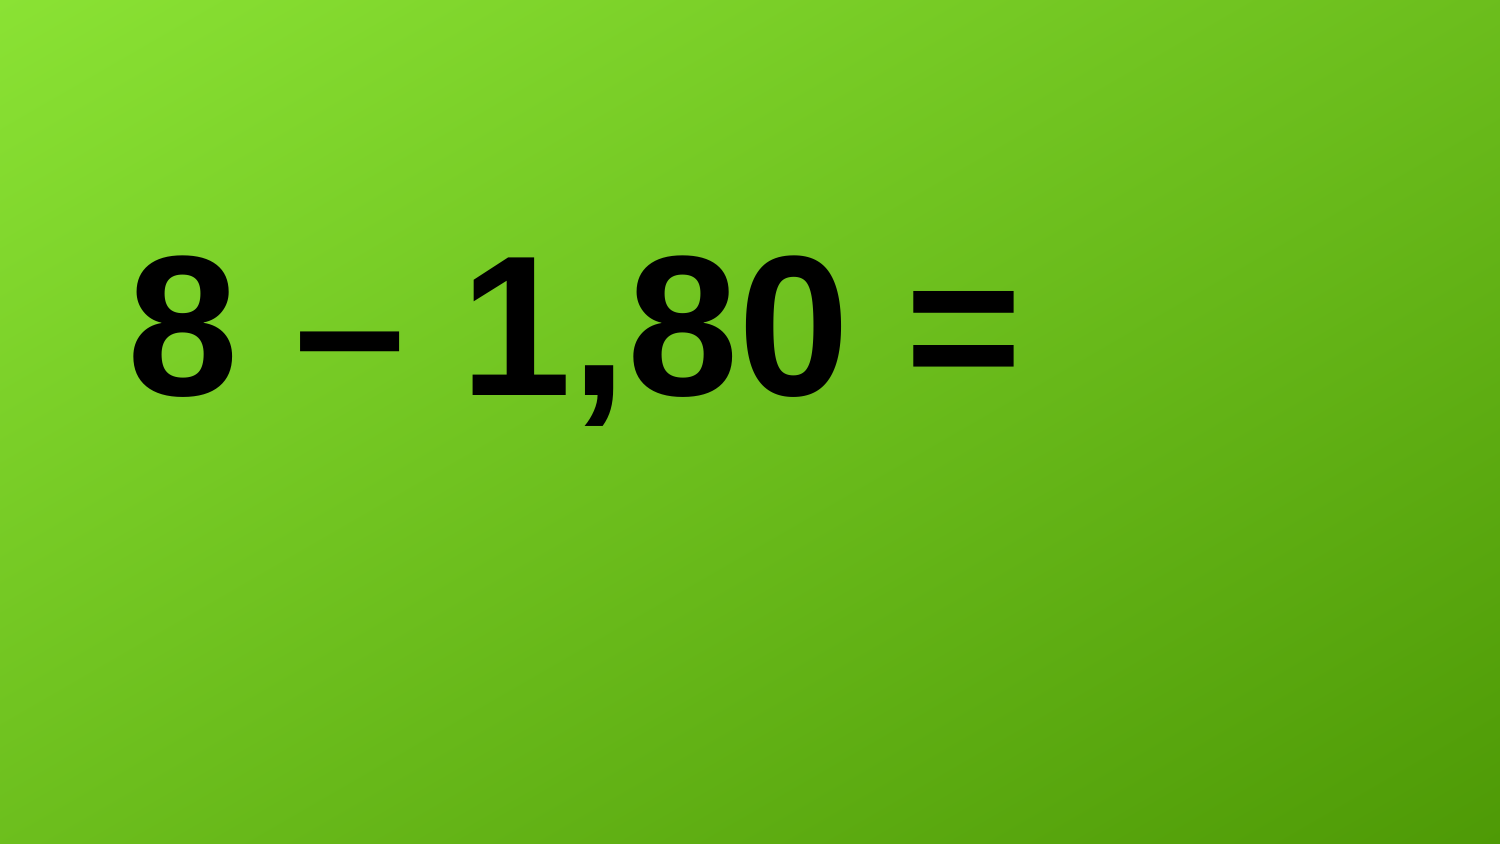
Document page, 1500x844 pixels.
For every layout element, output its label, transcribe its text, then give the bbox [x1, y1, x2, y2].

title 8 – 1,80 = [112, 259, 1388, 450]
